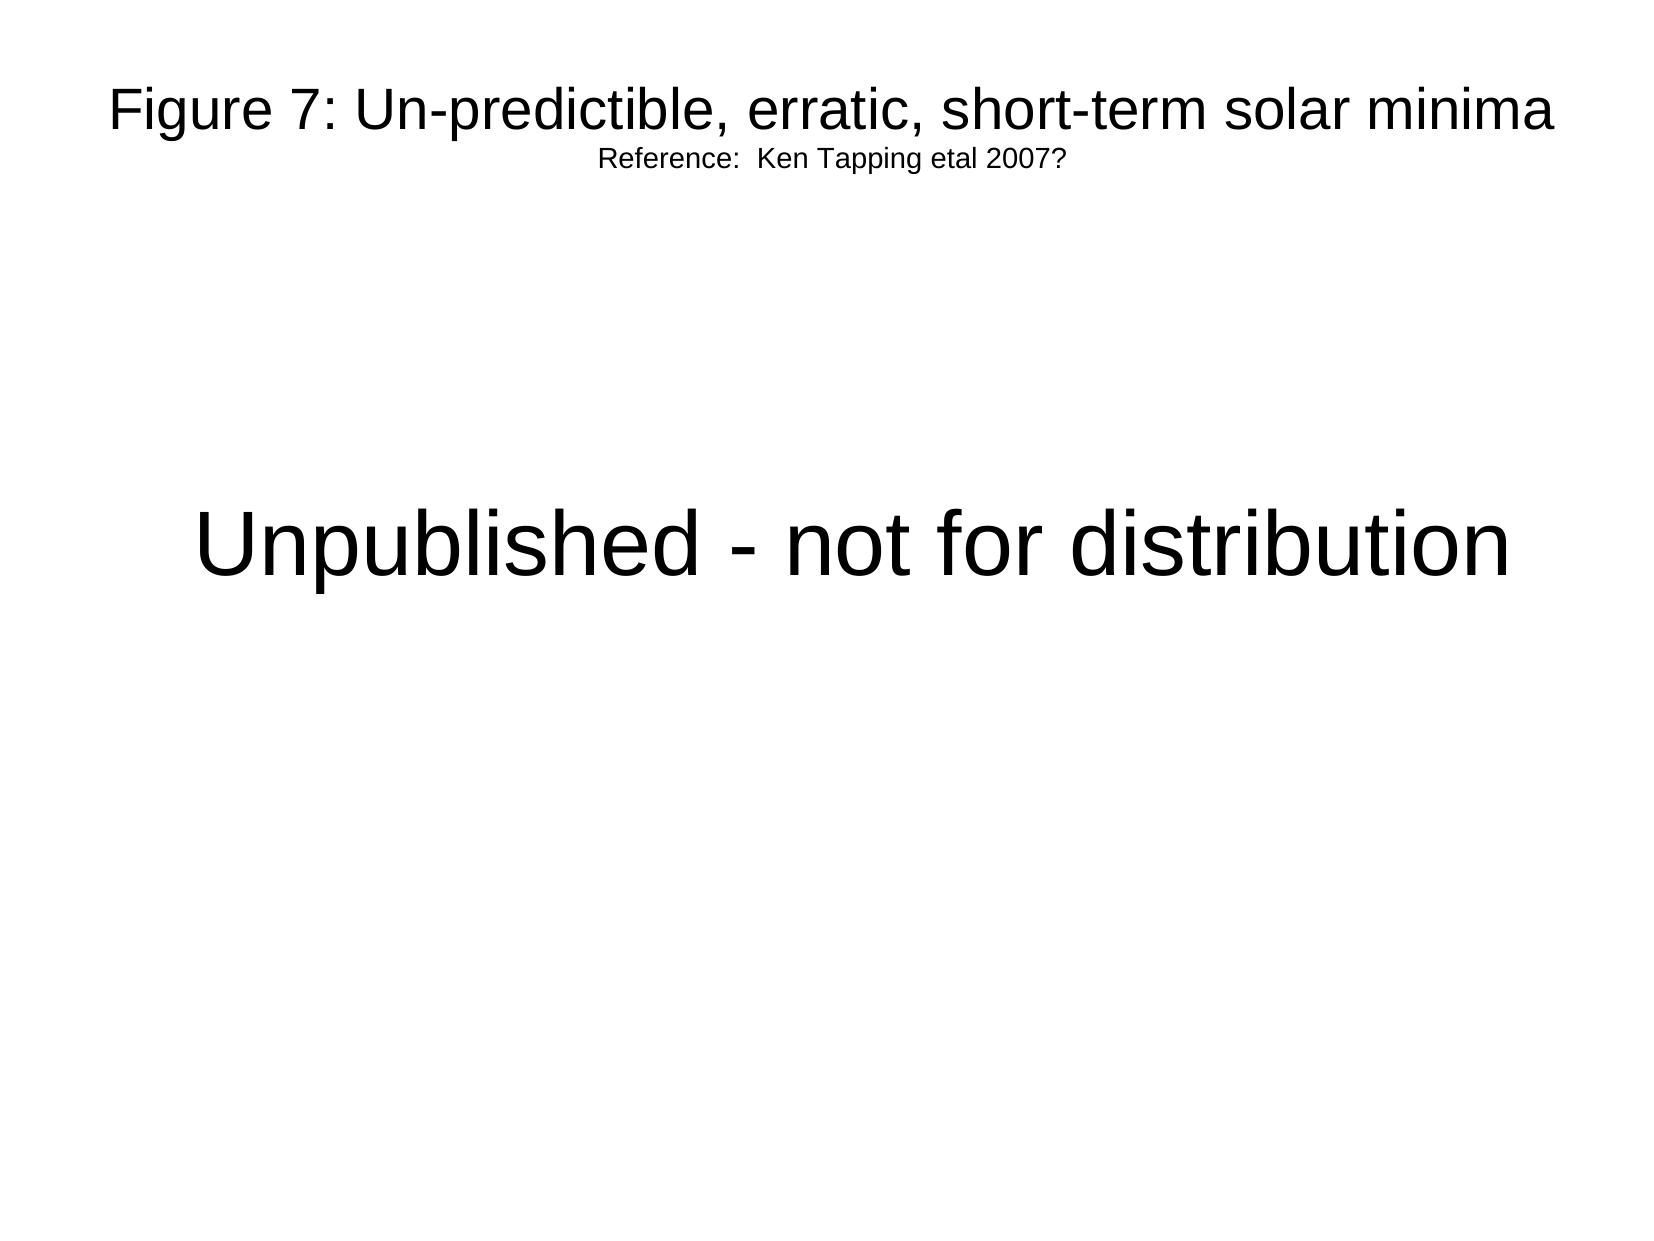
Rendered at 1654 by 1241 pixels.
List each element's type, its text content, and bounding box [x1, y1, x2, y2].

title Figure 7: Un-predictible, erratic, short-term solar minima Reference: Ken Tapping etal 2007? [88, 29, 1577, 222]
title Unpublished - not for distribution [147, 442, 1560, 651]
